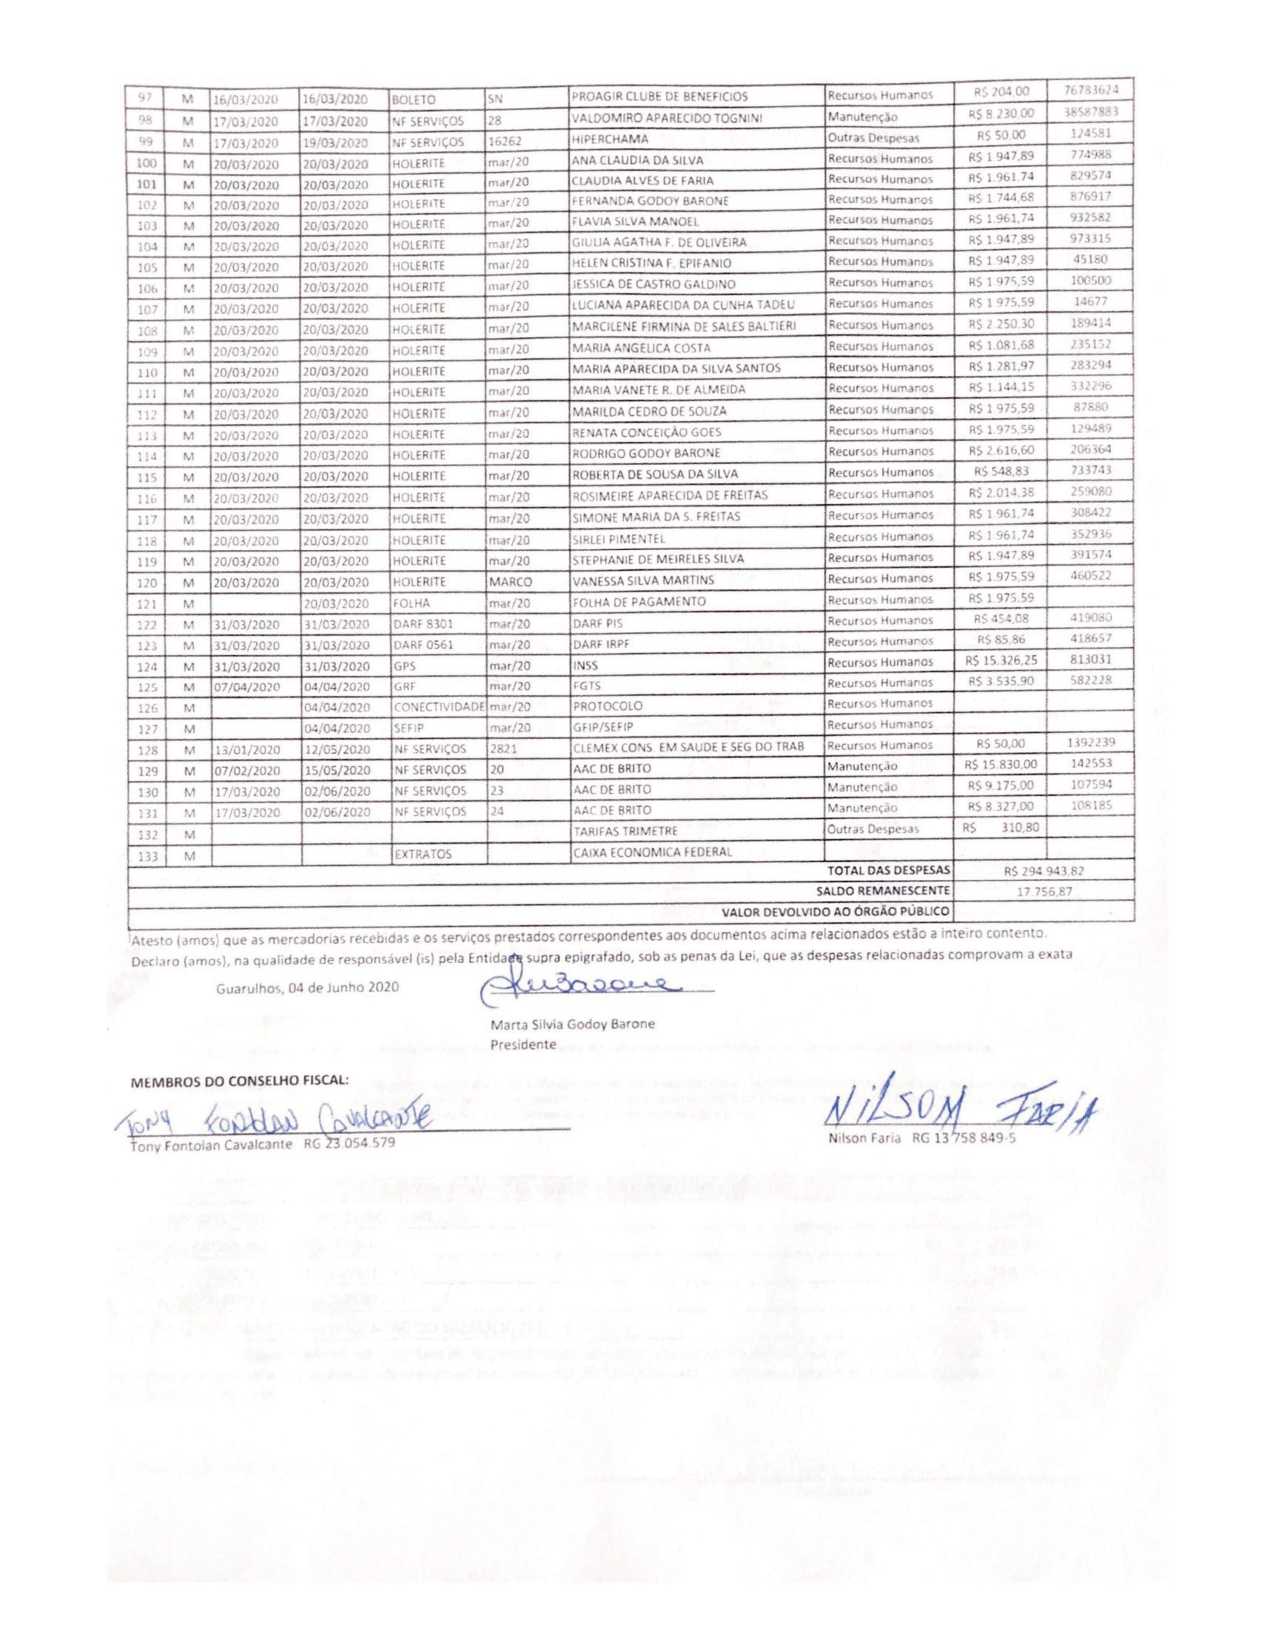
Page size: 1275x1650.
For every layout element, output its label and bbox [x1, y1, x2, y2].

text_box [0, 0, 1275, 1650]
